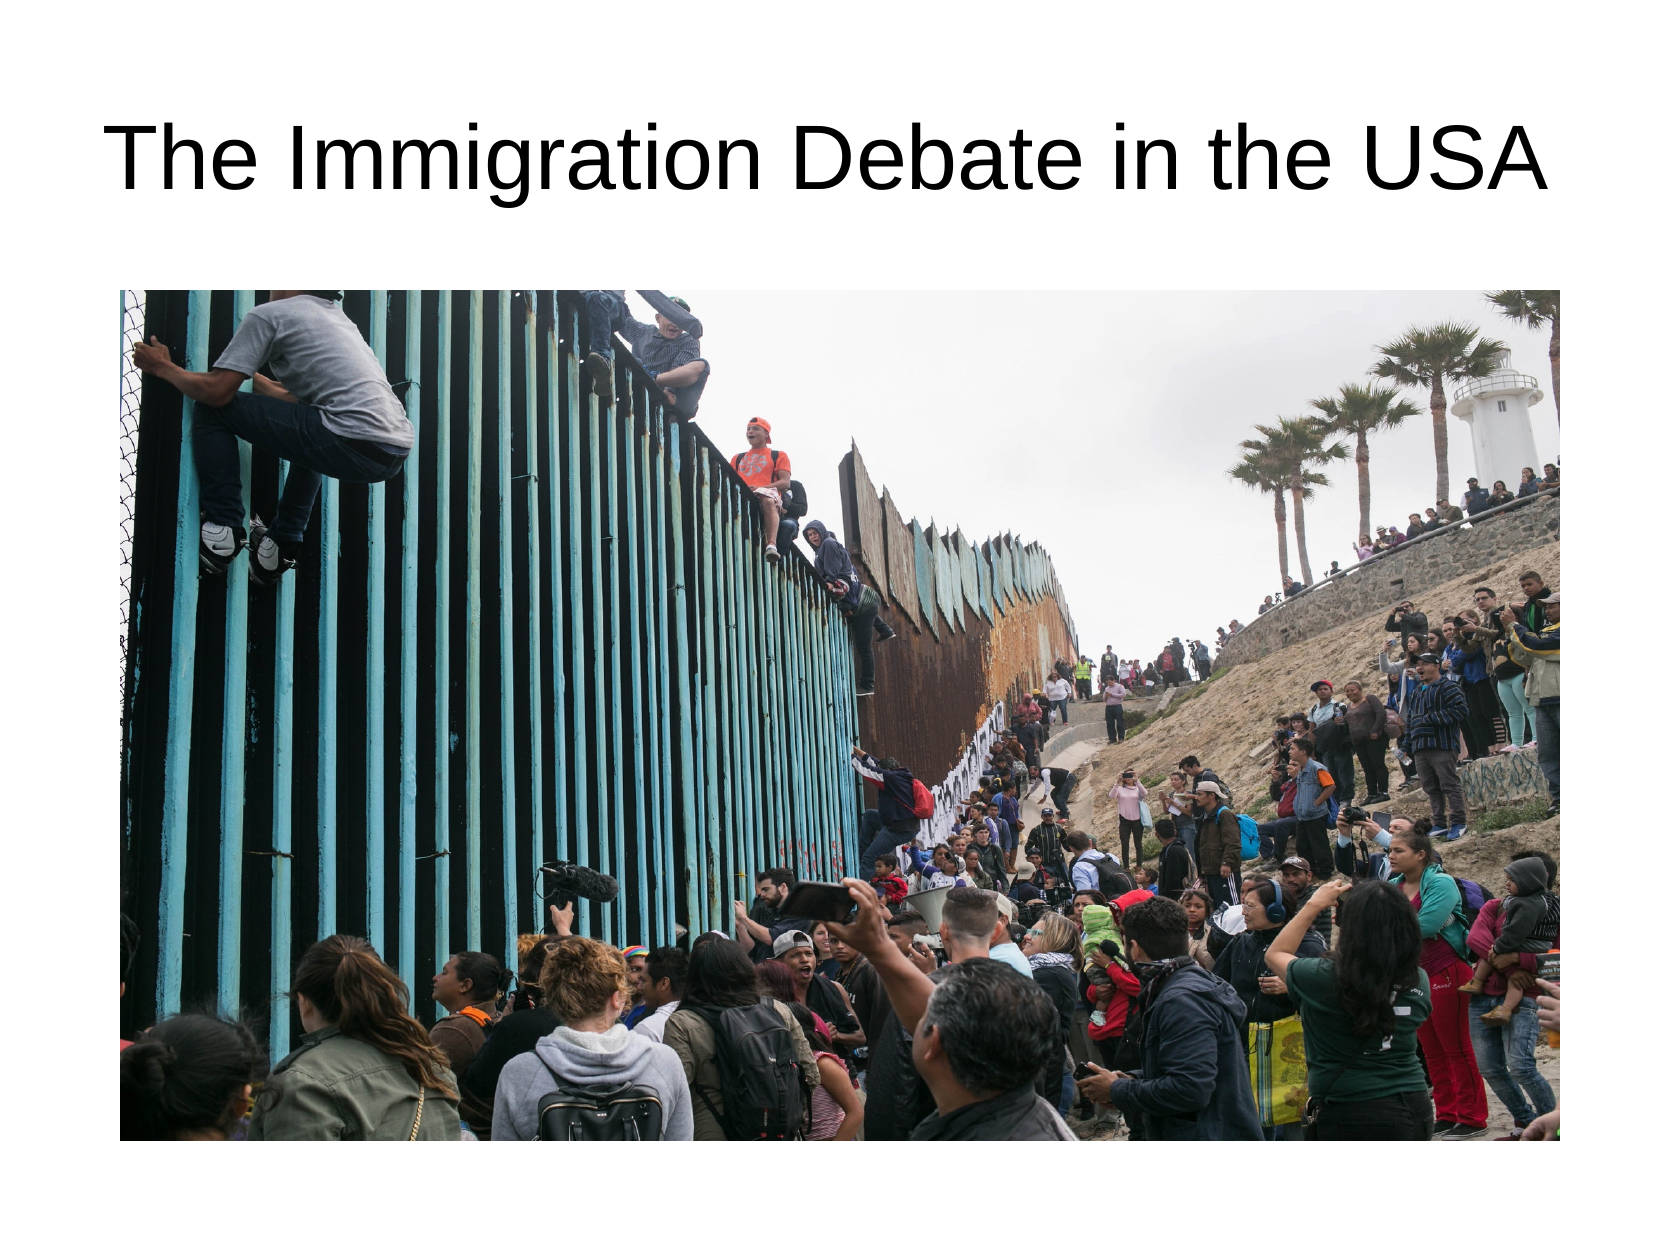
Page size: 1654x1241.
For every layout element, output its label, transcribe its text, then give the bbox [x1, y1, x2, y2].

title The Immigration Debate in the USA [82, 49, 1571, 257]
picture [120, 290, 1560, 1141]
